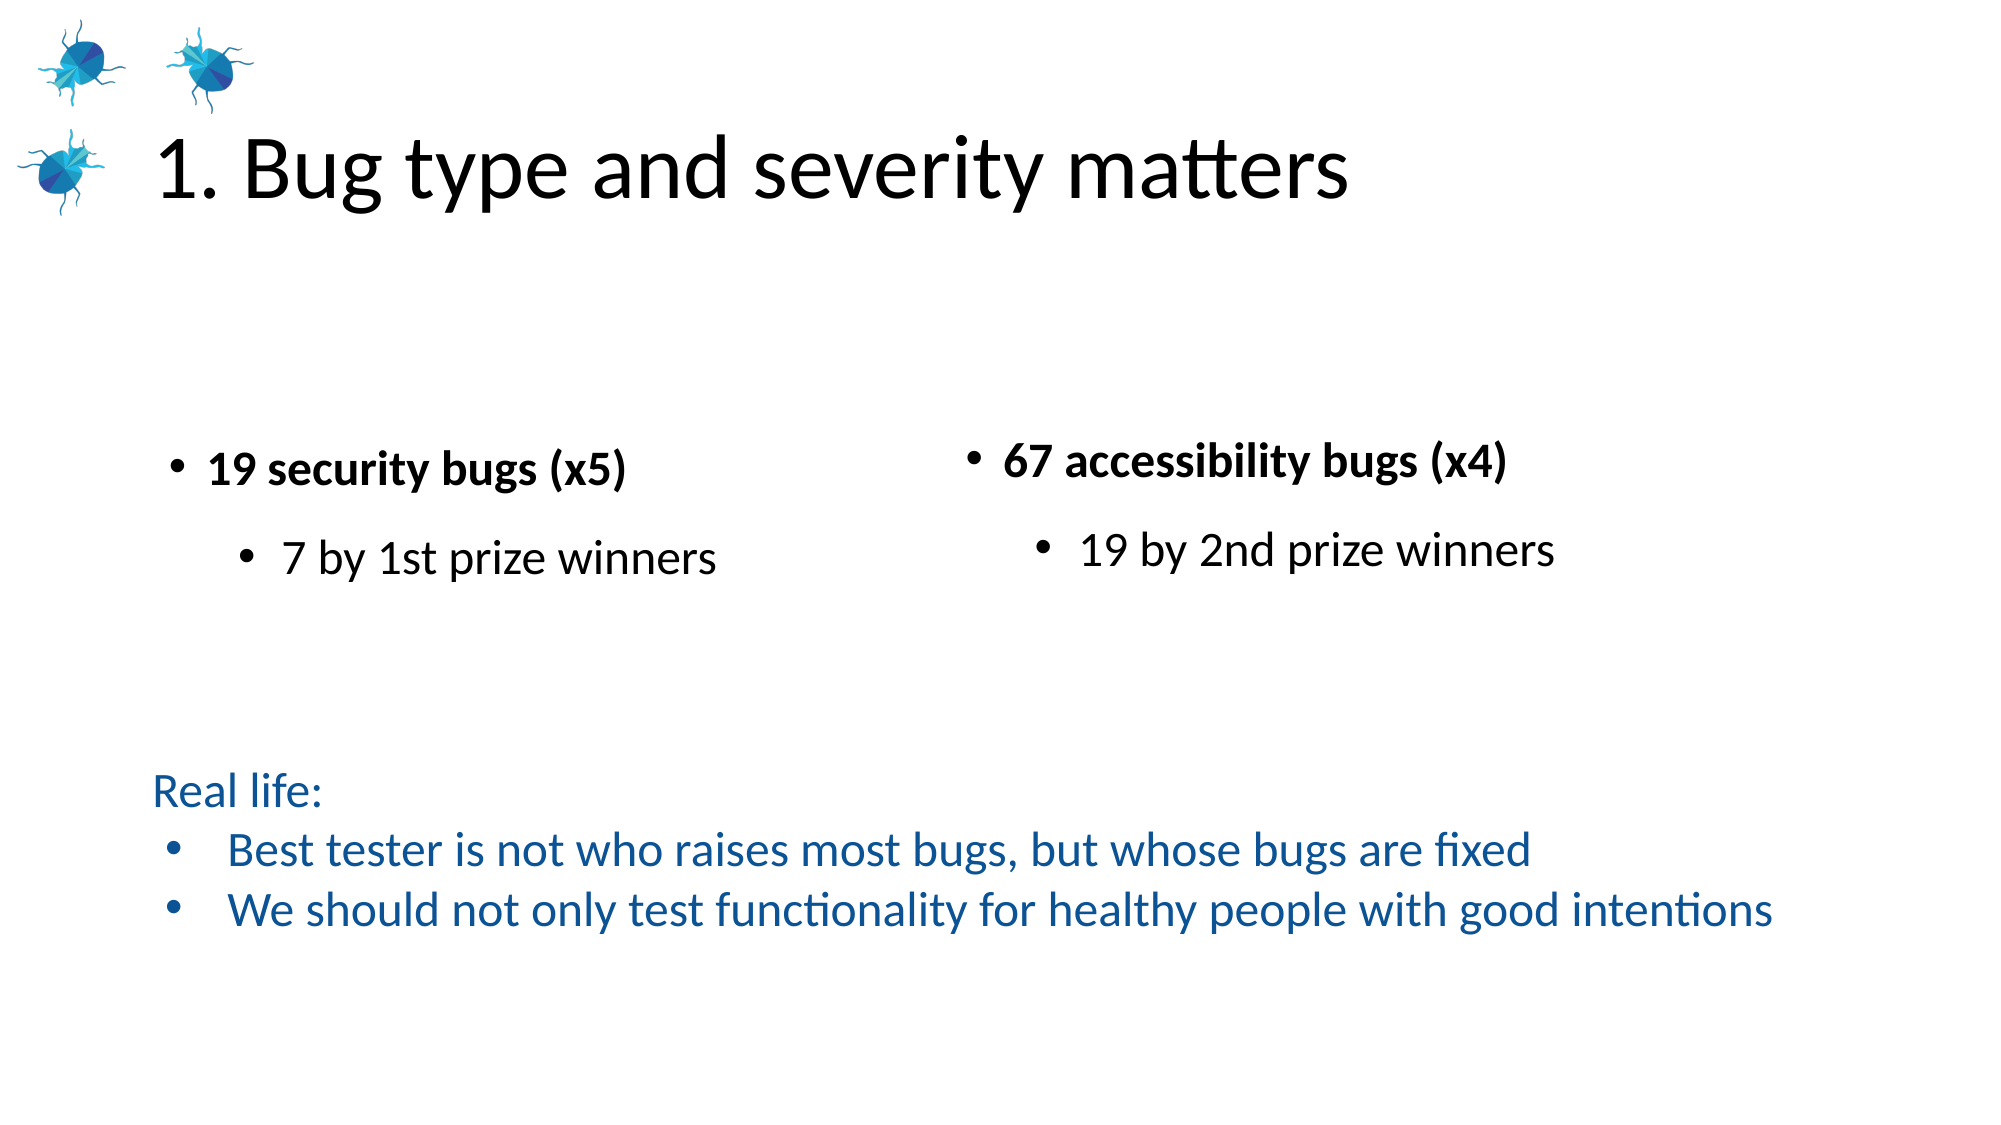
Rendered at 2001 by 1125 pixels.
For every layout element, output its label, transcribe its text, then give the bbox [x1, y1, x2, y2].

list Real life: Best tester is not who raises most bugs, but whose bugs are fixed We should not only test functionality for healthy people with good intentions [137, 721, 1940, 973]
title 1. Bug type and severity matters [137, 59, 1863, 278]
text_box 19 security bugs (x5) 7 by 1st prize winners [154, 386, 820, 605]
picture [0, 2, 271, 233]
text_box 67 accessibility bugs (x4) 19 by 2nd prize winners [950, 378, 1616, 596]
